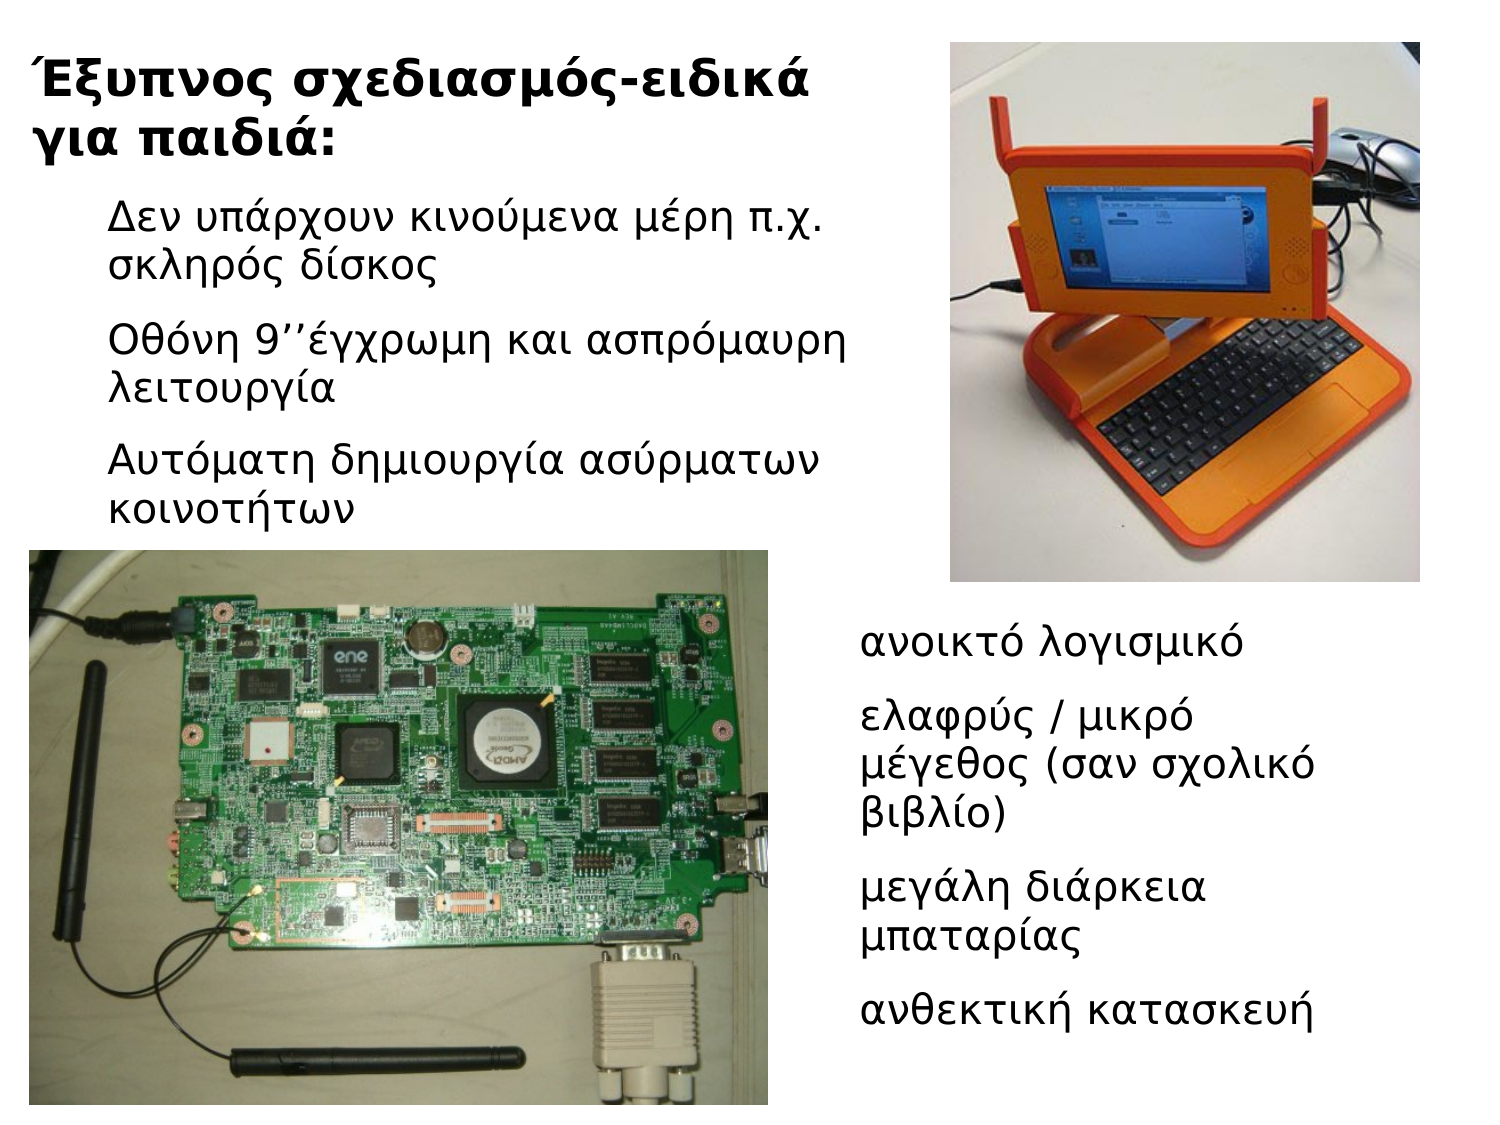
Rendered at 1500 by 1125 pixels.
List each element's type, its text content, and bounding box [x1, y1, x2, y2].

picture [29, 550, 768, 1105]
text_box ανοικτό λογισμικό ελαφρύς / μικρό μέγεθος (σαν σχολικό βιβλίο) μεγάλη διάρκεια μπαταρίας ανθεκτική κατασκευή [844, 609, 1341, 1117]
text_box Έξυπνος σχεδιασμός-ειδικά για παιδιά: Δεν υπάρχουν κινούμενα μέρη π.χ. σκληρός δίσκος Οθόνη 9’’έγχρωμη και ασπρόμαυρη λειτουργία Αυτόματη δημιουργία ασύρματων κοινοτήτων [17, 42, 904, 541]
picture [950, 42, 1420, 582]
